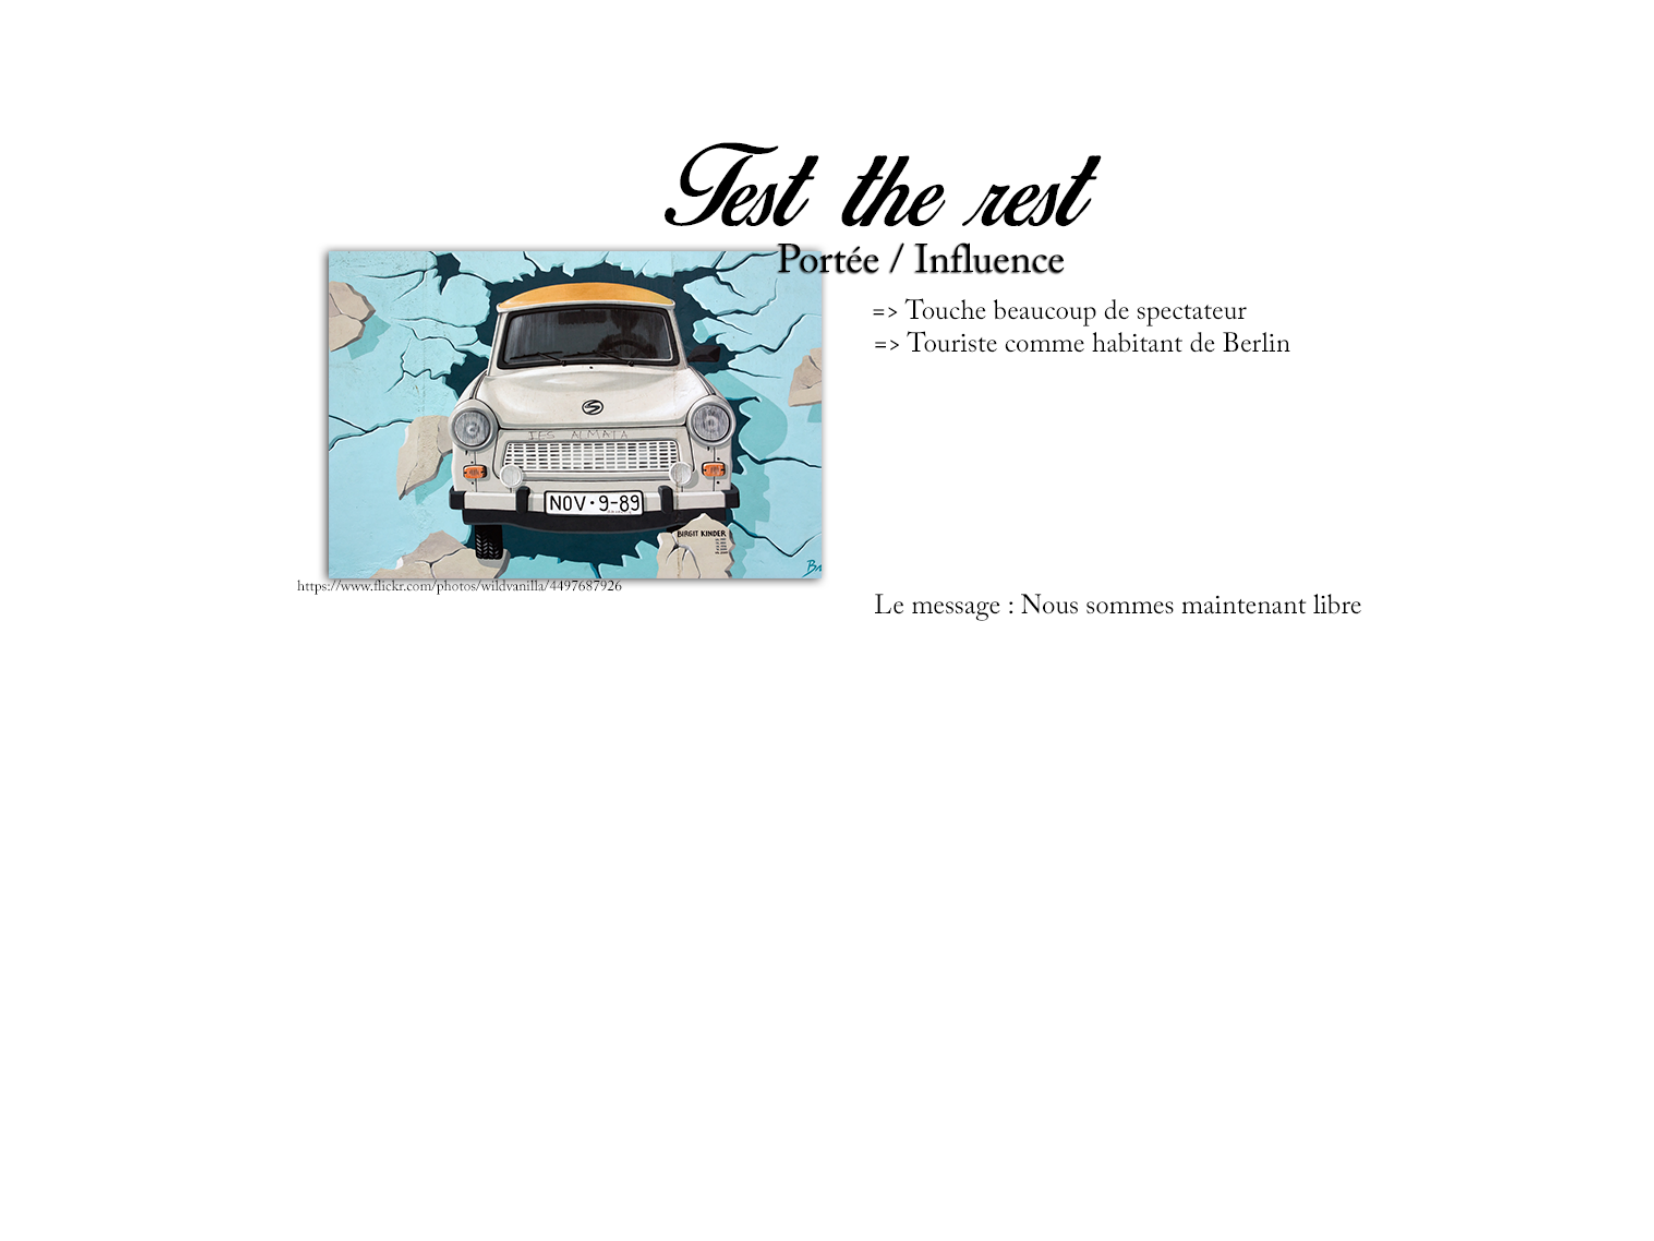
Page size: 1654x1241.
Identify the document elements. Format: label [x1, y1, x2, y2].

picture [283, 116, 1406, 957]
